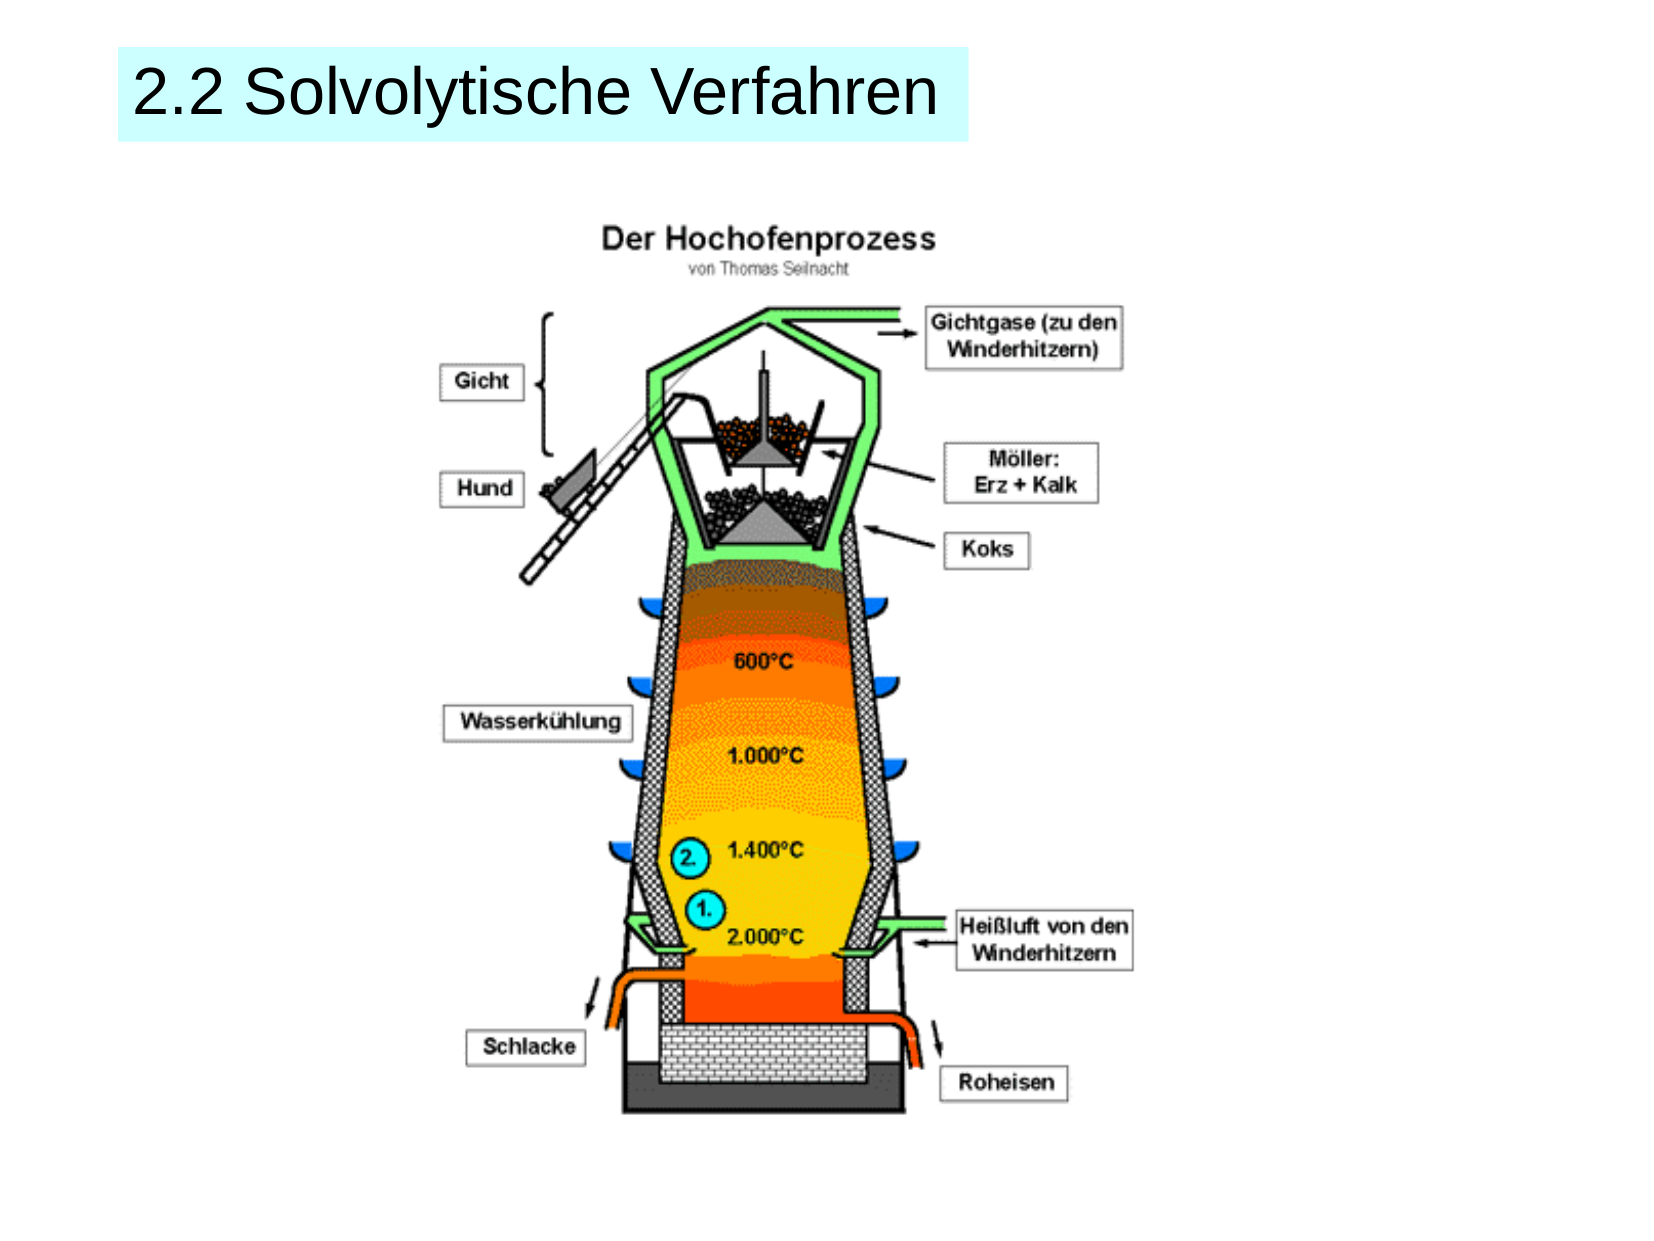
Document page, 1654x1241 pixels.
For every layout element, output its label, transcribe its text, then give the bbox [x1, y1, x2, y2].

picture [425, 208, 1151, 1134]
text_box 2.2 Solvolytische Verfahren [118, 47, 969, 142]
